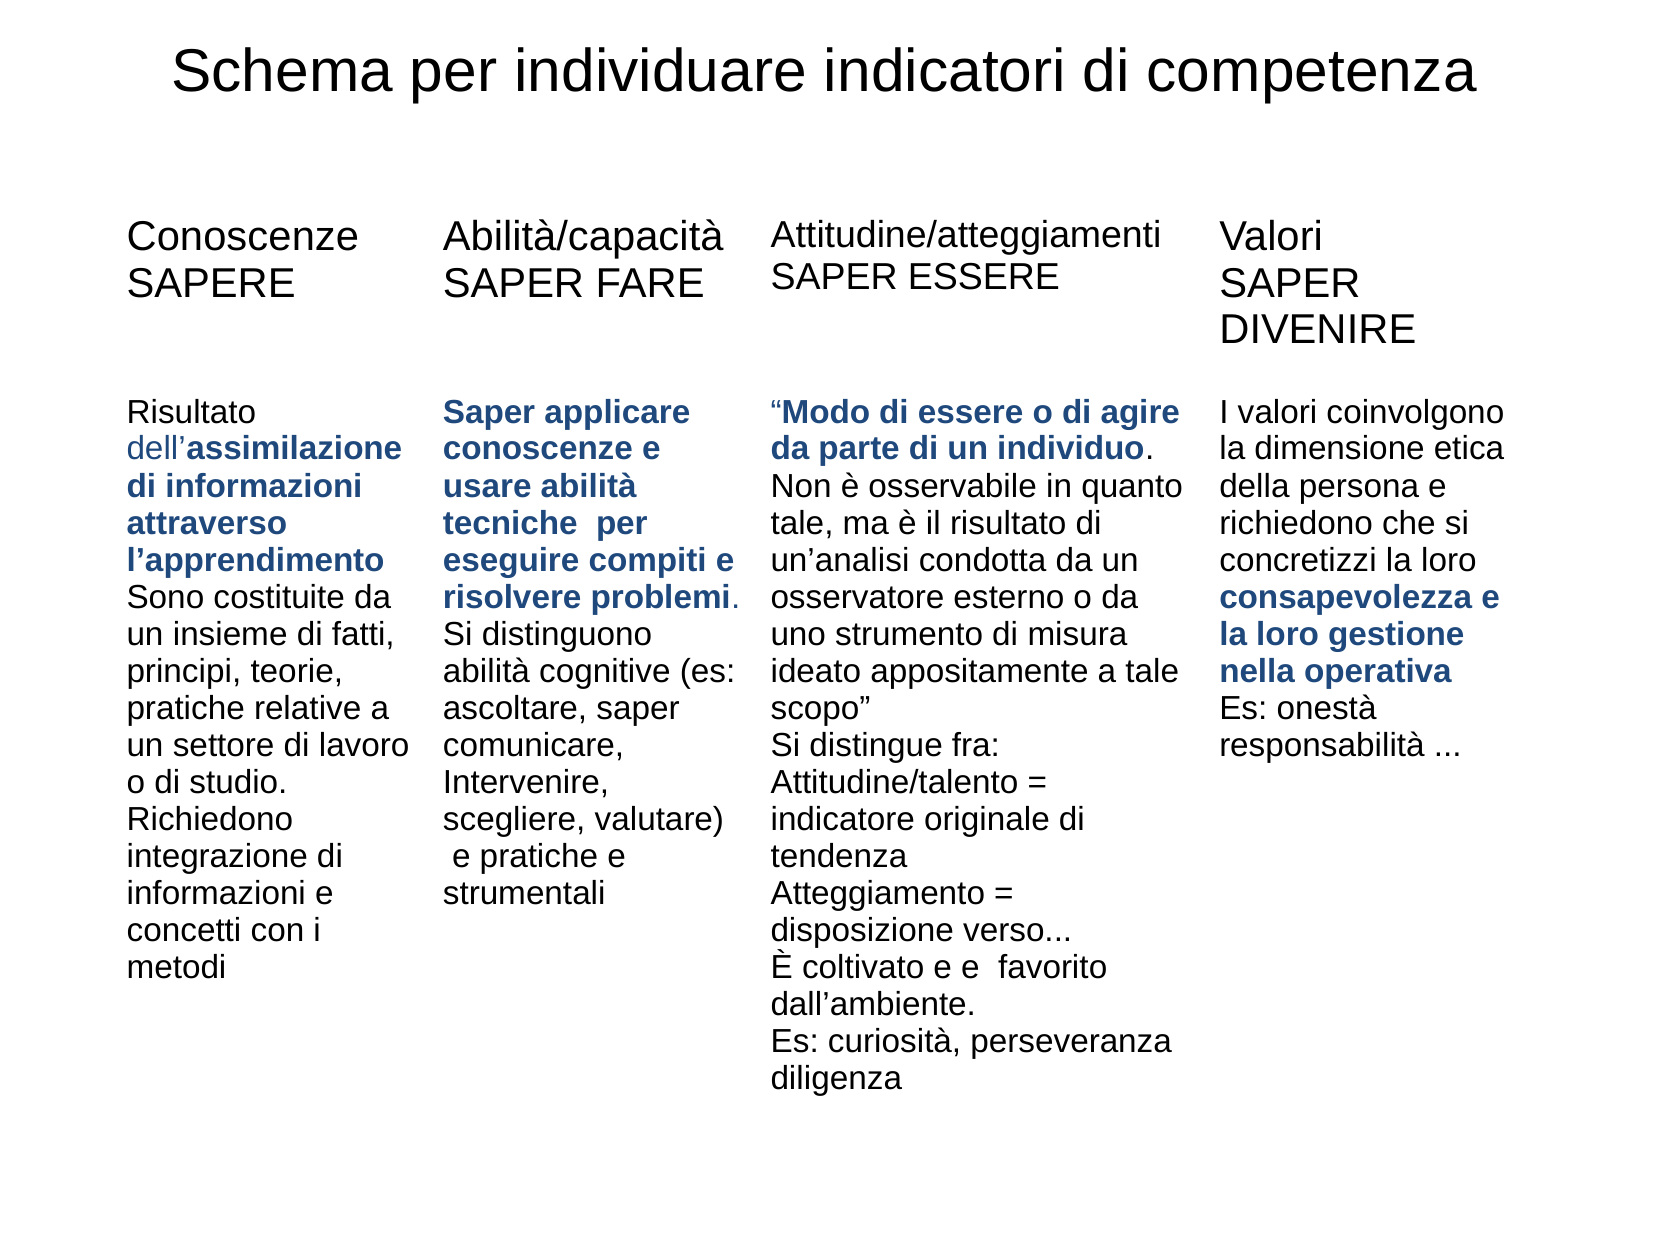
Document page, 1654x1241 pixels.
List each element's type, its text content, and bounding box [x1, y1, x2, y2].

table_cell I valori coinvolgono la dimensione etica della persona e richiedono che si concretizzi la loro consapevolezza e la loro gestione nella operativa Es: onestà responsabilità ... [1205, 385, 1524, 1193]
table_cell “Modo di essere o di agire da parte di un individuo. Non è osservabile in quanto tale, ma è il risultato di un’analisi condotta da un osservatore esterno o da uno strumento di misura ideato appositamente a tale scopo” Si distingue fra: Attitudine/talento = indicatore originale di tendenza Atteggiamento = disposizione verso... È coltivato e e favorito dall’ambiente. Es: curiosità, perseveranza diligenza [756, 385, 1205, 1193]
text_box Schema per individuare indicatori di competenza [156, 29, 1494, 112]
table_header Attitudine/atteggiamenti SAPER ESSERE [756, 205, 1205, 385]
table_cell Saper applicare conoscenze e usare abilità tecniche per eseguire compiti e risolvere problemi. Si distinguono abilità cognitive (es: ascoltare, saper comunicare, Intervenire, scegliere, valutare) e pratiche e strumentali [428, 385, 756, 1193]
table_header Abilità/capacità SAPER FARE [428, 205, 756, 385]
table_cell Risultato dell’assimilazione di informazioni attraverso l’apprendimento Sono costituite da un insieme di fatti, principi, teorie, pratiche relative a un settore di lavoro o di studio. Richiedono integrazione di informazioni e concetti con i metodi [112, 385, 428, 1193]
table_header Conoscenze SAPERE [112, 205, 428, 385]
table_header Valori SAPER DIVENIRE [1205, 205, 1524, 385]
